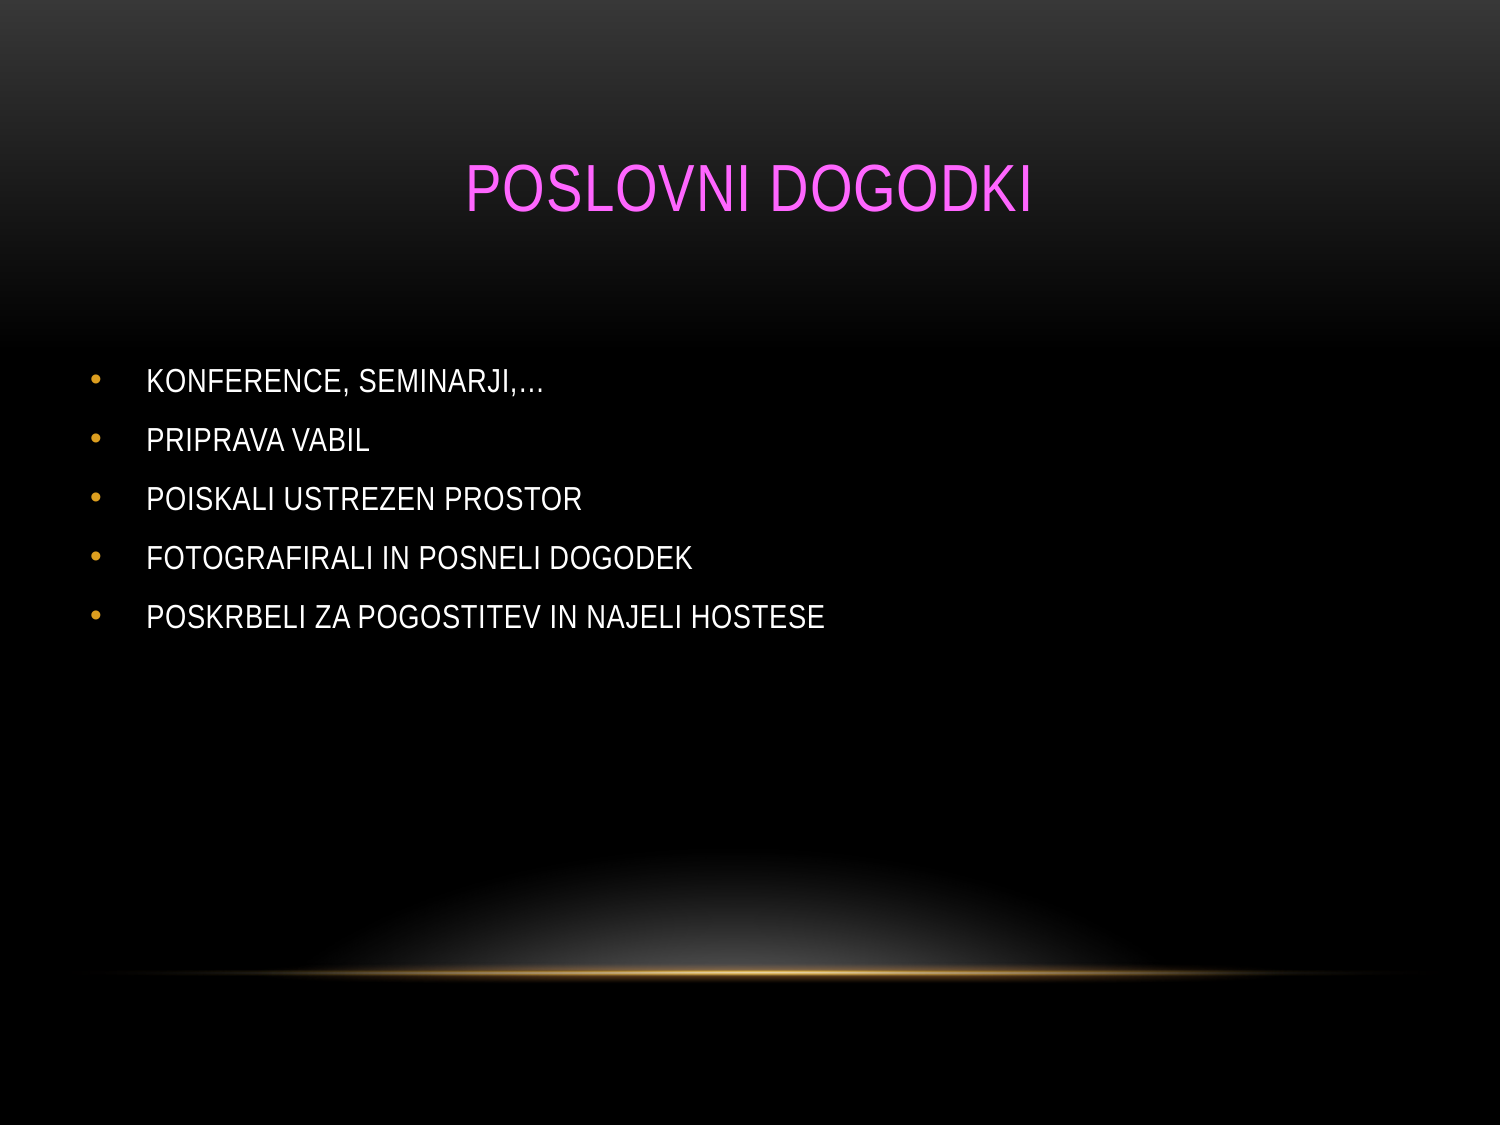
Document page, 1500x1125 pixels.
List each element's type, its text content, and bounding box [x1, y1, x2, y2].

picture [0, 0, 1500, 1125]
title POSLOVNI DOGODKI [99, 45, 1400, 233]
list KONFERENCE, SEMINARJI,… PRIPRAVA VABIL POISKALI USTREZEN PROSTOR FOTOGRAFIRALI IN POSNELI DOGODEK POSKRBELI ZA POGOSTITEV IN NAJELI HOSTESE [75, 351, 1425, 1038]
